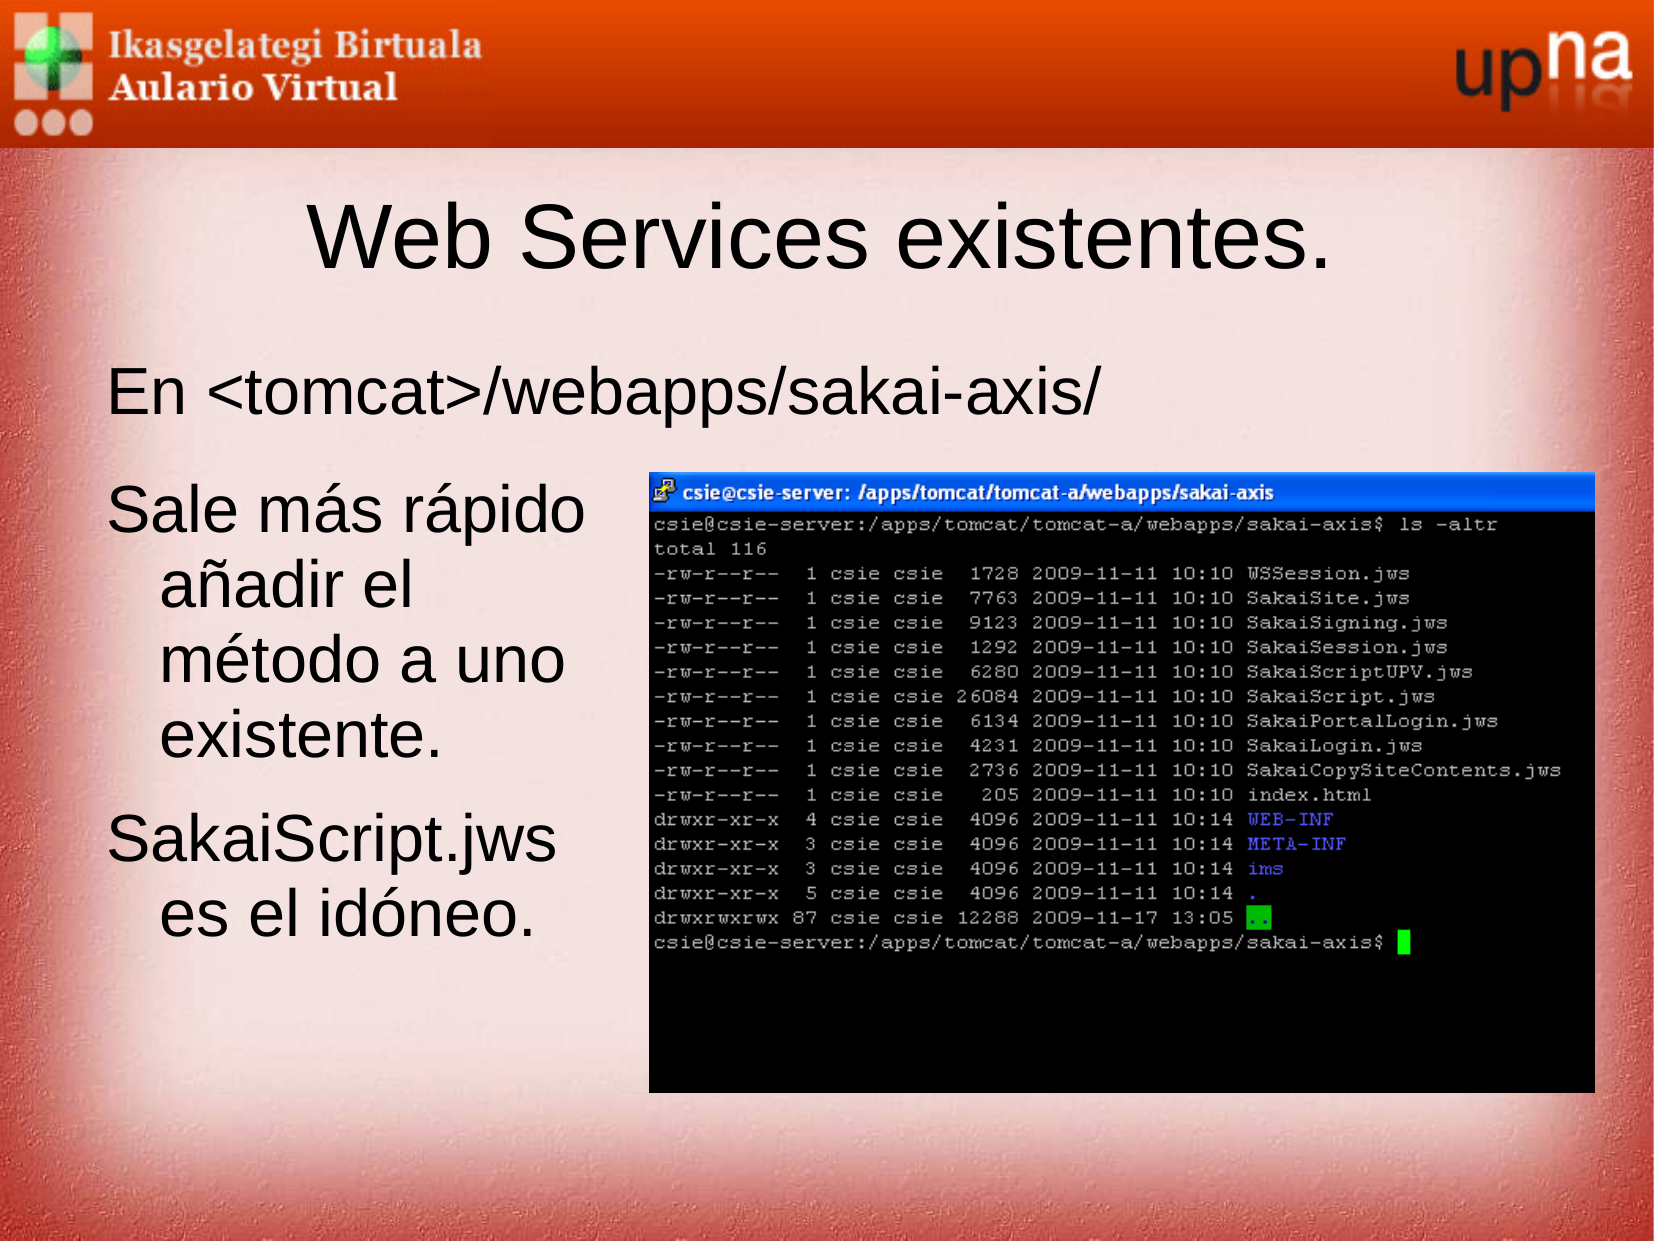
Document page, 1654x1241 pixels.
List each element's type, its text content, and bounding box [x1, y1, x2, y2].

picture [0, 0, 1654, 1241]
title Web Services existentes. [76, 147, 1565, 326]
list En <tomcat>/webapps/sakai-axis/ [88, 354, 1536, 443]
list Sale más rápido añadir el método a uno existente. SakaiScript.jws es el idóneo. [88, 472, 621, 1182]
